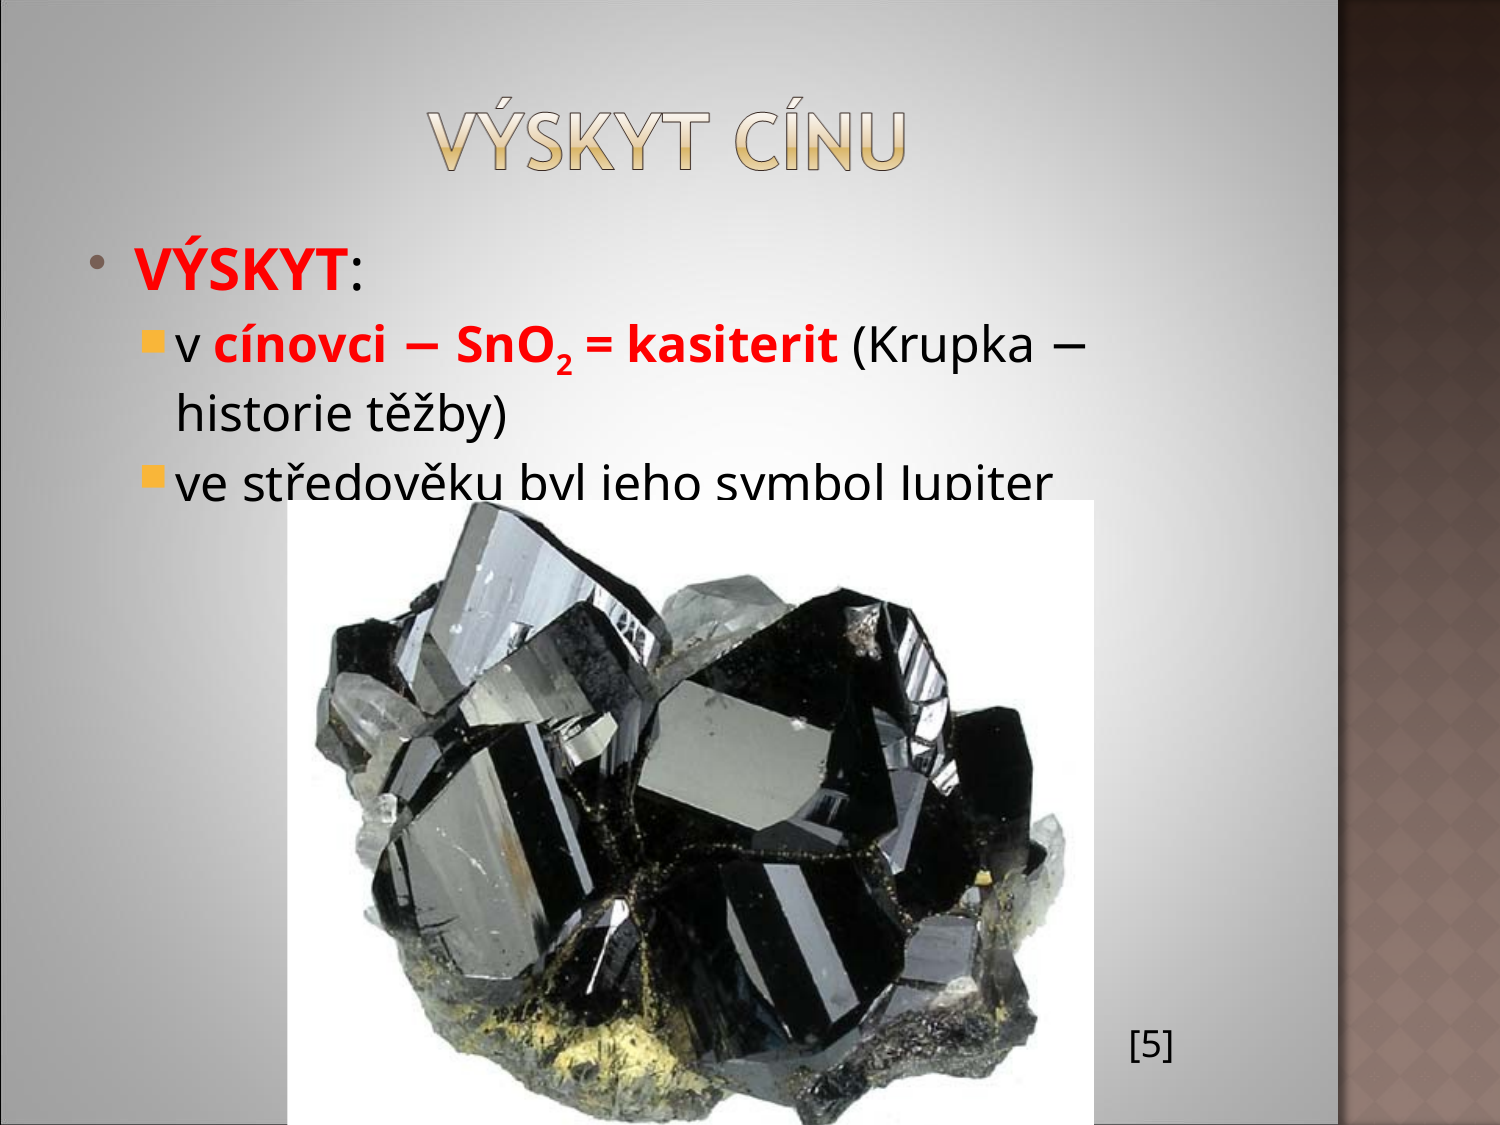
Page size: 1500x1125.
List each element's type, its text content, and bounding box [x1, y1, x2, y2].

list VÝSKYT: v cínovci − SnO2 = kasiterit (Krupka − historie těžby) ve středověku byl jeho symbol Jupiter [75, 224, 1263, 1060]
text_box [5] [1113, 1012, 1190, 1073]
picture [0, 0, 1500, 1125]
text_box [73, 52, 1265, 190]
